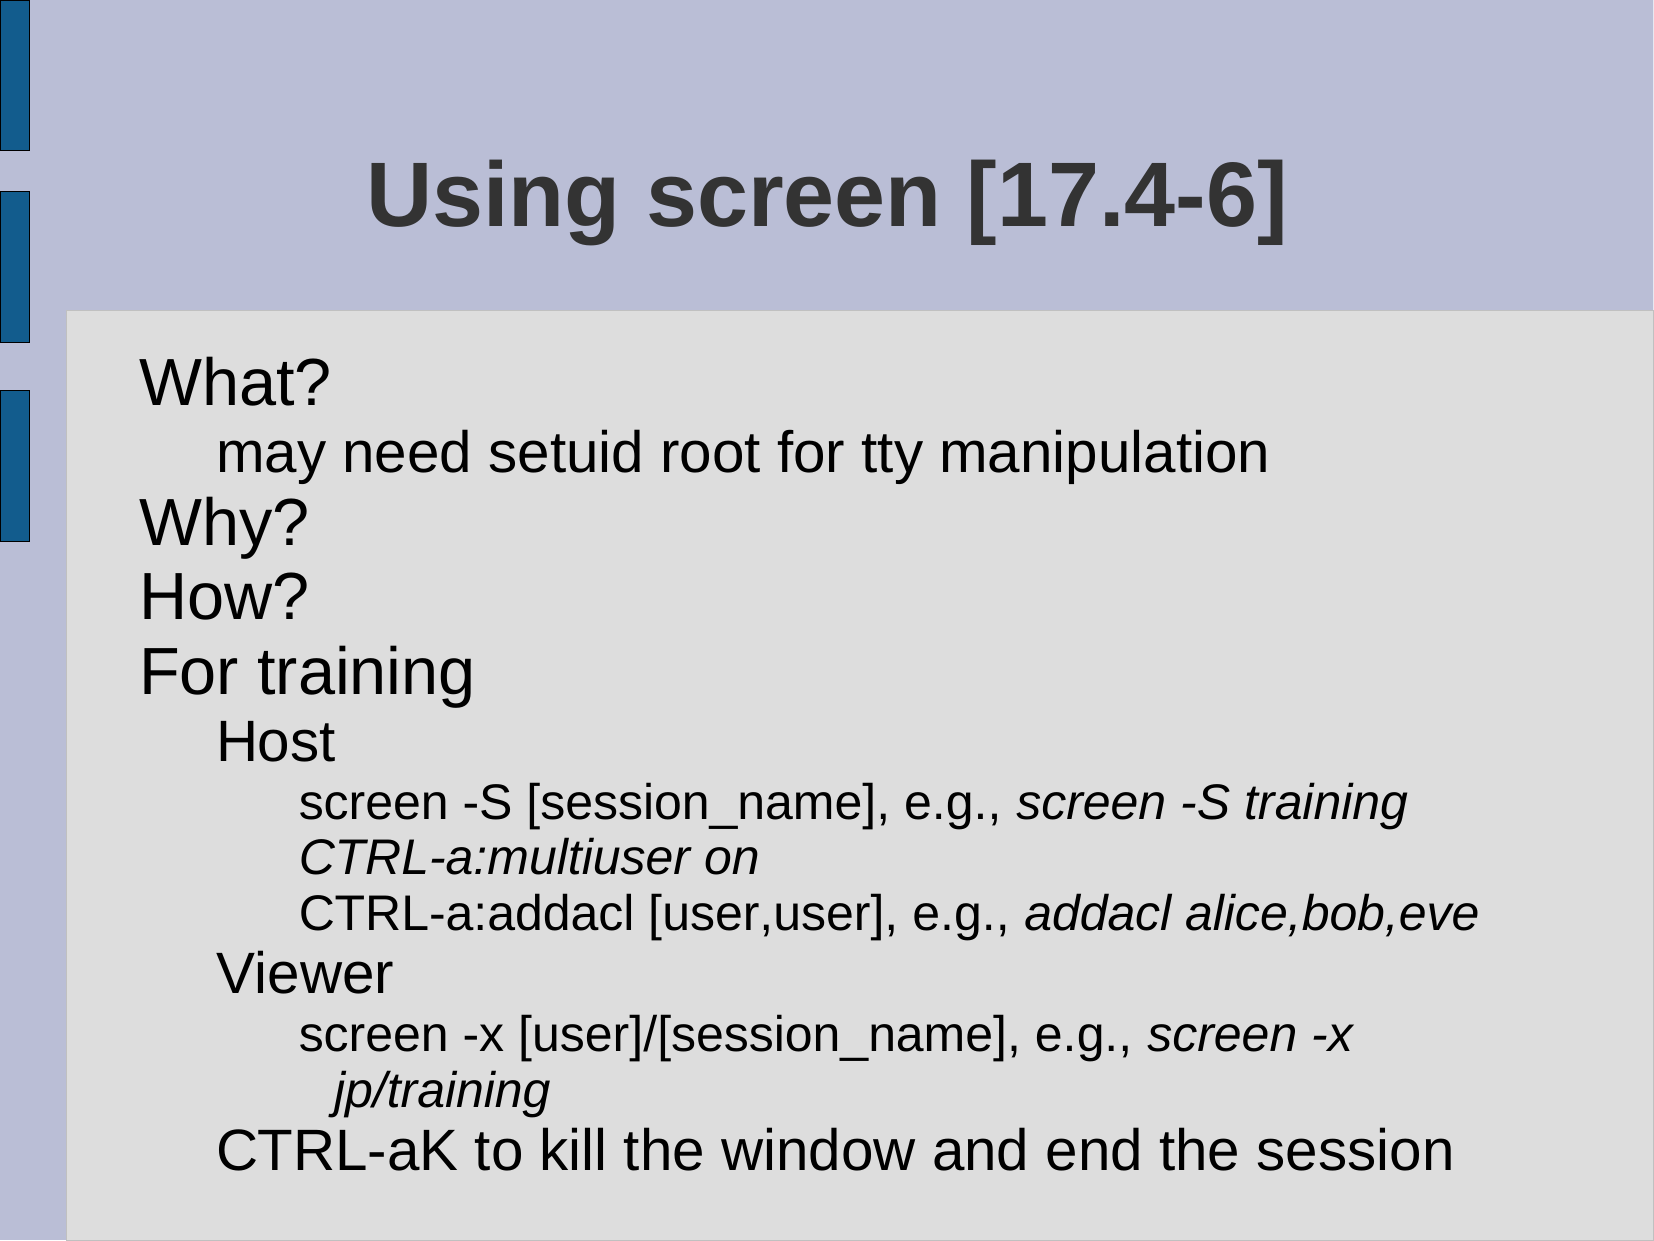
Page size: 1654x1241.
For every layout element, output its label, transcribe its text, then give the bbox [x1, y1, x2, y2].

list What? may need setuid root for tty manipulation Why? How? For training Host screen -S [session_name], e.g., screen -S training CTRL-a:multiuser on CTRL-a:addacl [user,user], e.g., addacl alice,bob,eve Viewer screen -x [user]/[session_name], e.g., screen -x jp/training CTRL-aK to kill the window and end the session [121, 344, 1534, 1183]
title Using screen [17.4-6] [121, 98, 1534, 291]
